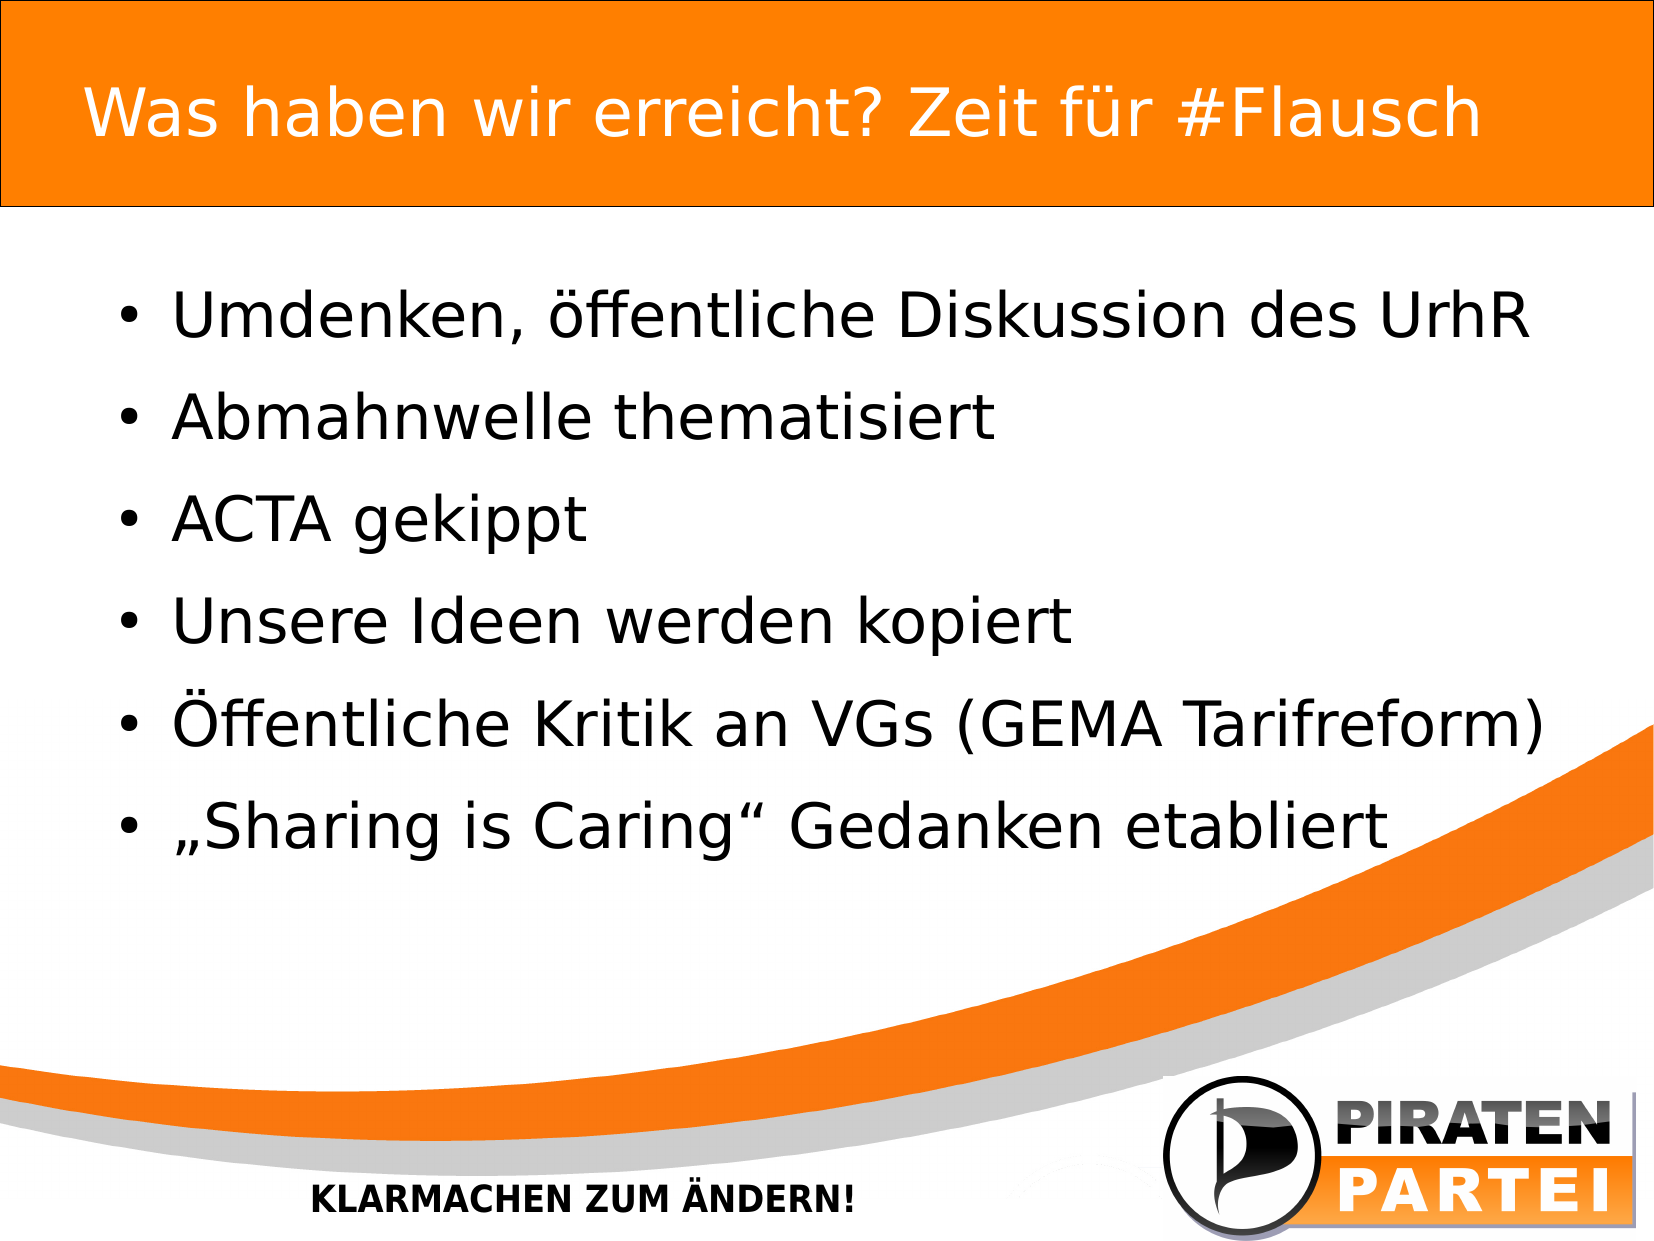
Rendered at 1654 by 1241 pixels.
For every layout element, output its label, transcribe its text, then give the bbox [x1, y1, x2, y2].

list Umdenken, öffentliche Diskussion des UrhR Abmahnwelle thematisiert ACTA gekippt Unsere Ideen werden kopiert Öffentliche Kritik an VGs (GEMA Tarifreform) „Sharing is Caring“ Gedanken etabliert [82, 159, 1571, 978]
picture [745, 1190, 756, 1199]
picture [796, 1190, 803, 1197]
title Was haben wir erreicht? Zeit für #Flausch [82, 56, 1571, 159]
picture [392, 1190, 399, 1197]
picture [0, 699, 1654, 1241]
